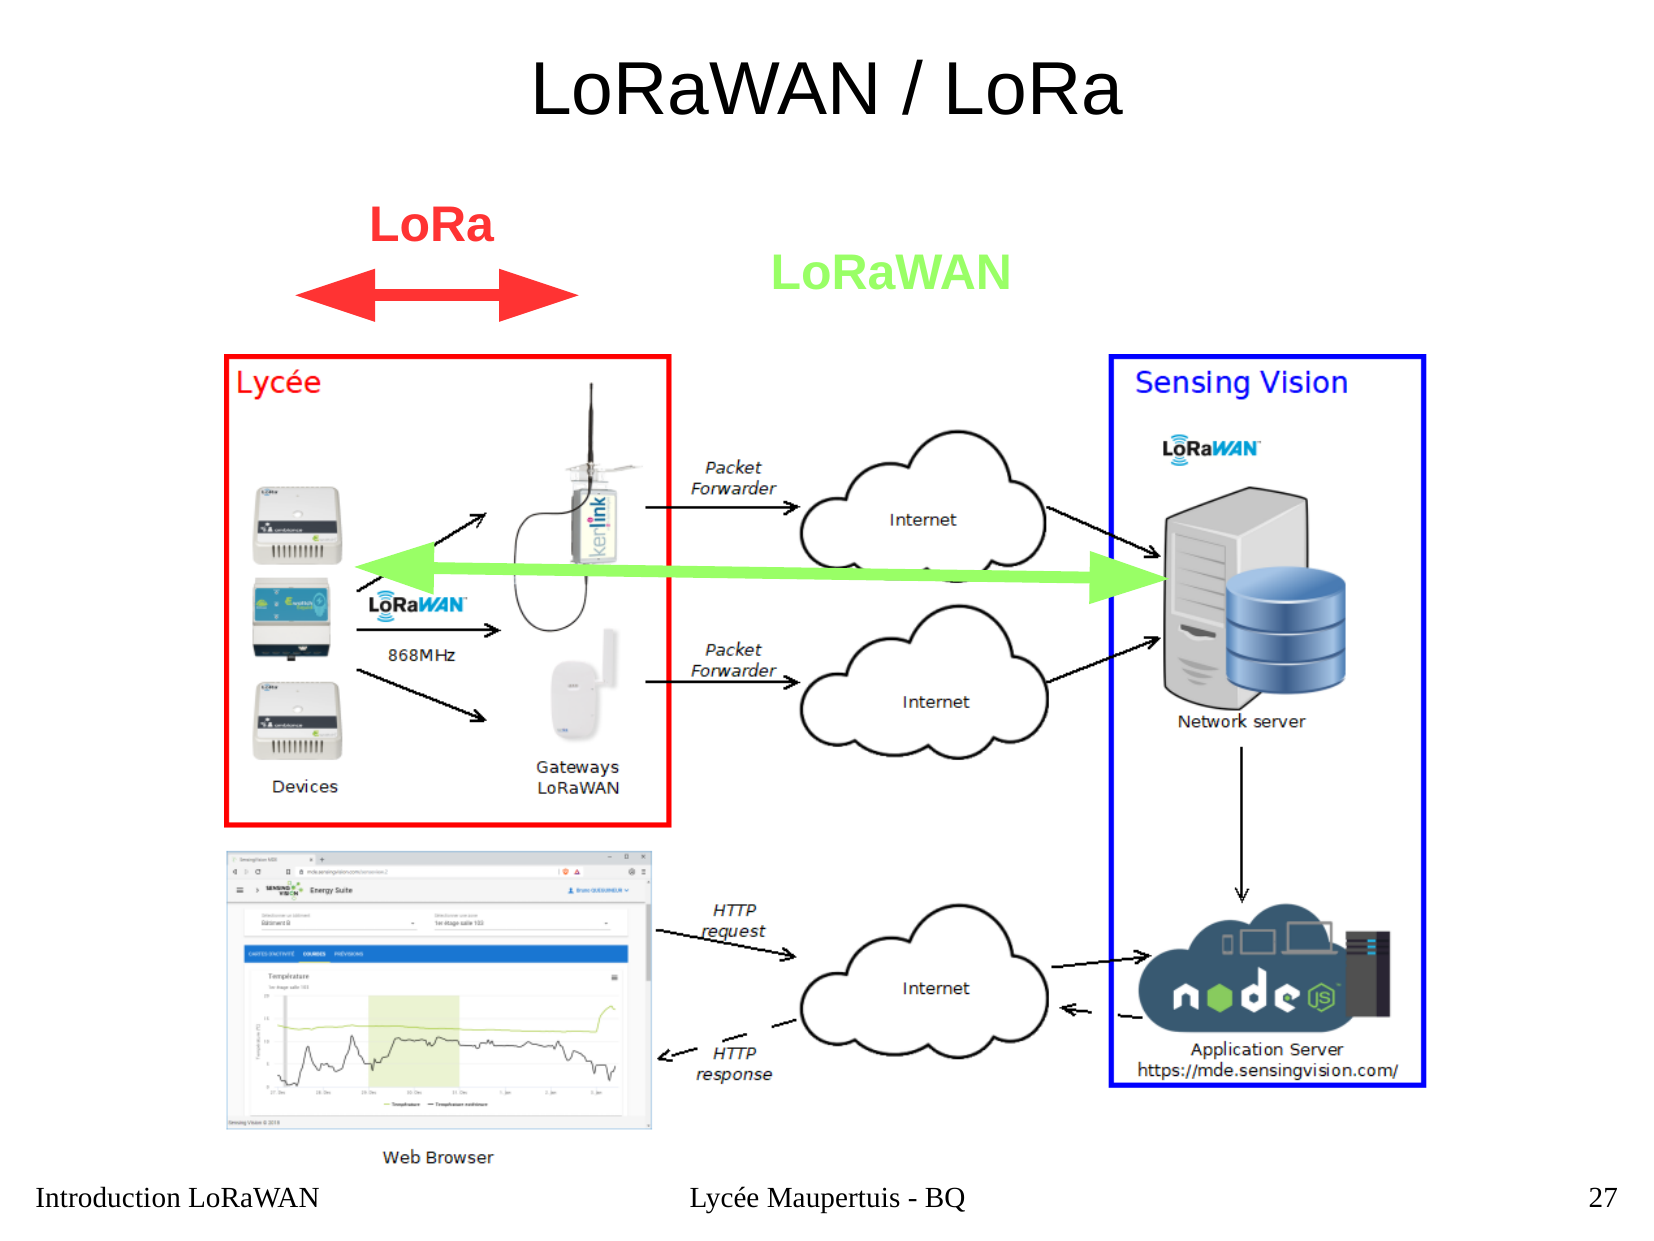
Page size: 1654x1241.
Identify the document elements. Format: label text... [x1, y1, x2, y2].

picture [224, 354, 1429, 1170]
title LoRaWAN / LoRa [35, 35, 1619, 142]
text_box LoRaWAN [755, 236, 1028, 308]
text_box LoRa [354, 189, 520, 260]
